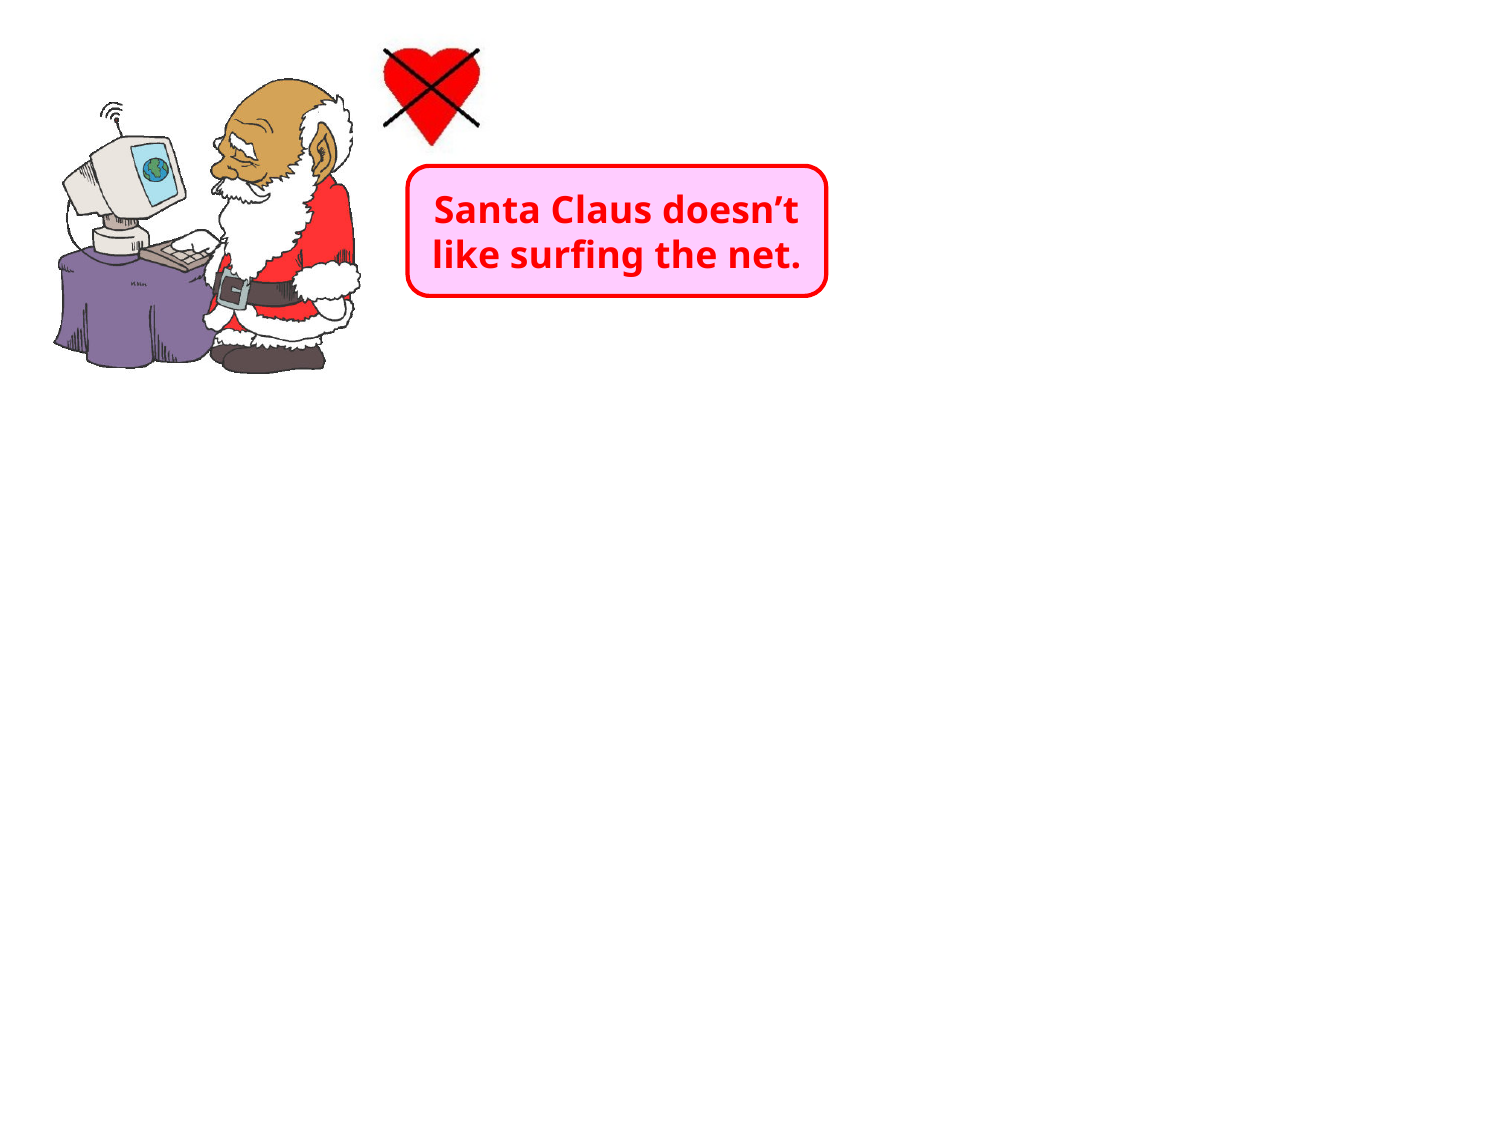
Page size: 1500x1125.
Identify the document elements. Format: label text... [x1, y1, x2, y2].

text_box Santa Claus doesn’t like surfing the net. [407, 165, 827, 296]
picture [53, 18, 510, 374]
